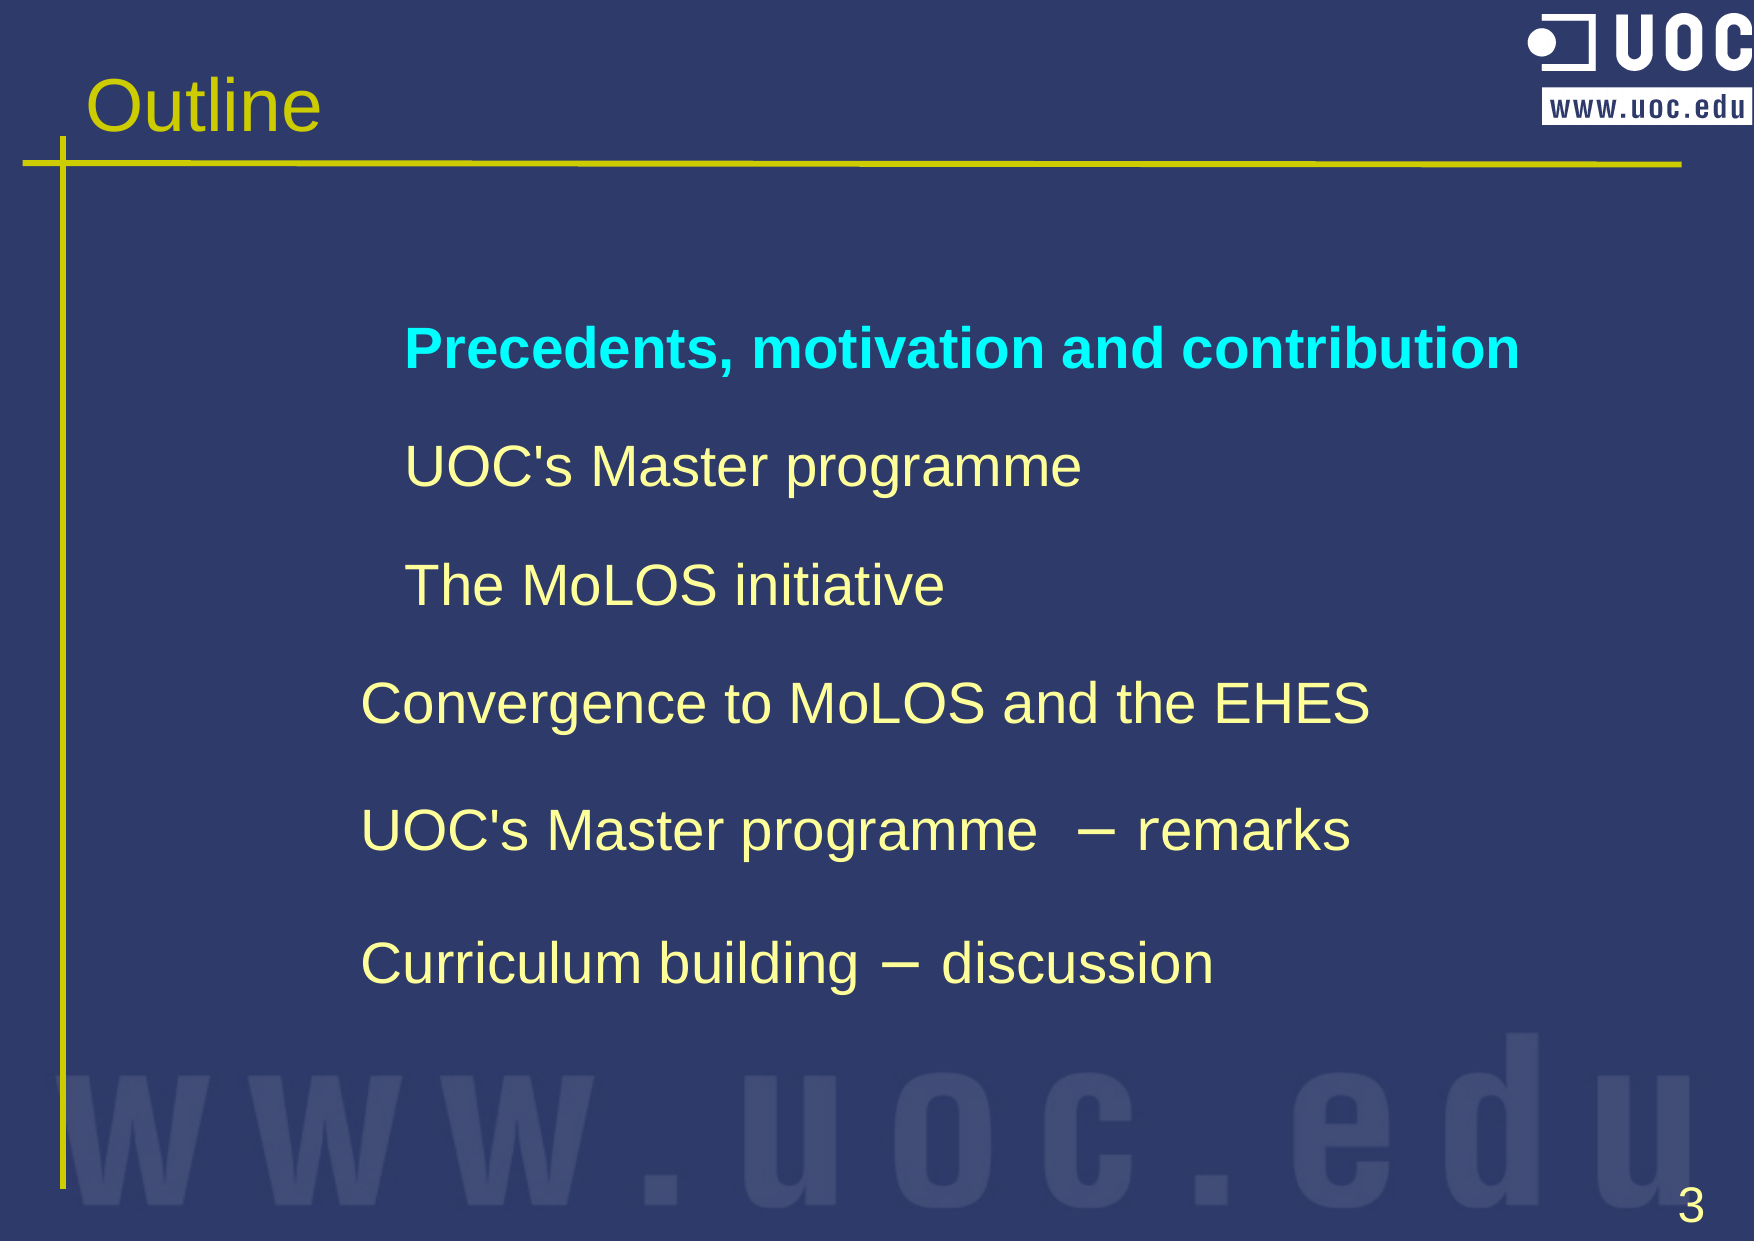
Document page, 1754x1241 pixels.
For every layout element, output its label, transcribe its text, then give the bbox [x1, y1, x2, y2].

text_box <número> [1677, 1177, 1754, 1234]
text_box Precedents, motivation and contribution UOC's Master programme The MoLOS initiative Convergence to MoLOS and the EHES UOC's Master programme − remarks Curriculum building − discussion [260, 178, 1567, 985]
text_box Outline [85, 63, 916, 151]
picture [0, 0, 1754, 1241]
